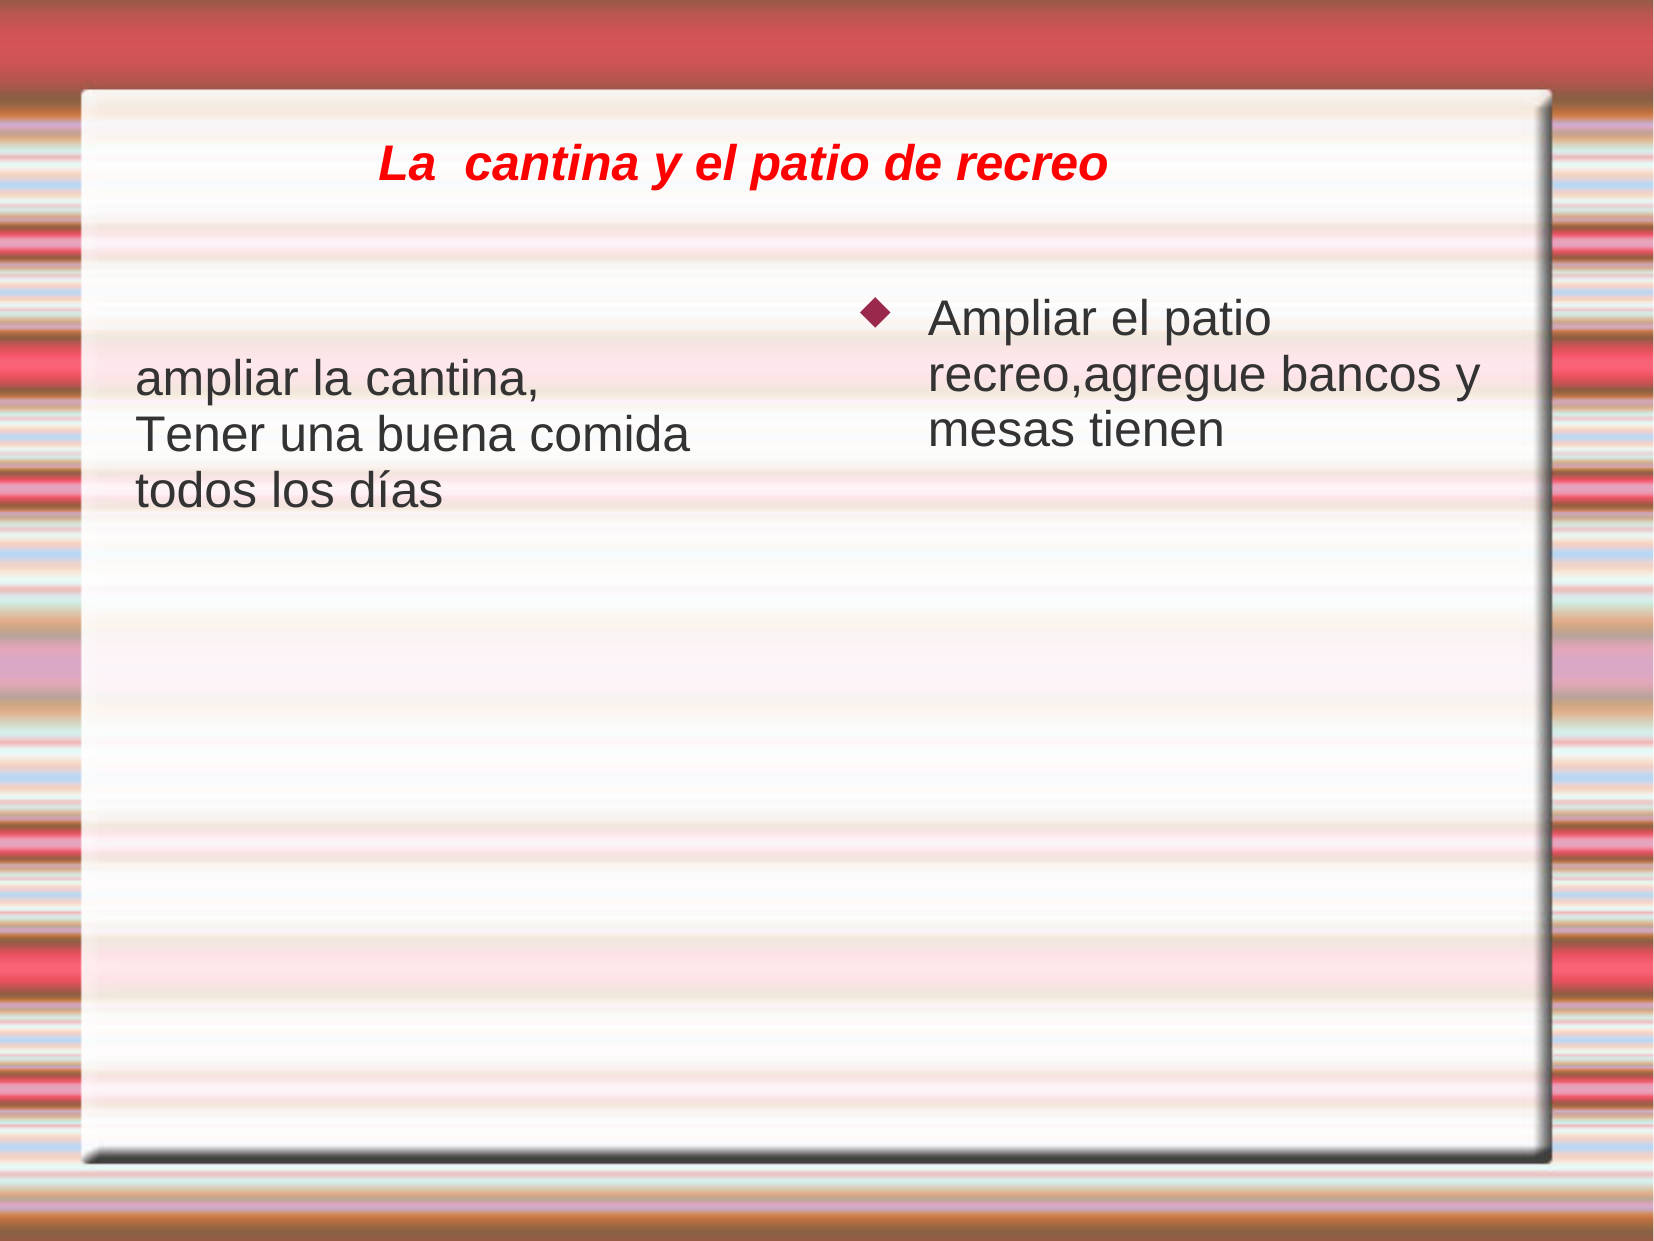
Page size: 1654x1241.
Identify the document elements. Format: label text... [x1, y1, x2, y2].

list ampliar la cantina, Tener una buena comida todos los días [134, 350, 809, 1132]
list Ampliar el patio recreo,agregue bancos y mesas tienen [845, 290, 1572, 1109]
title La cantina y el patio de recreo [0, 59, 1489, 267]
picture [0, 0, 1654, 1241]
